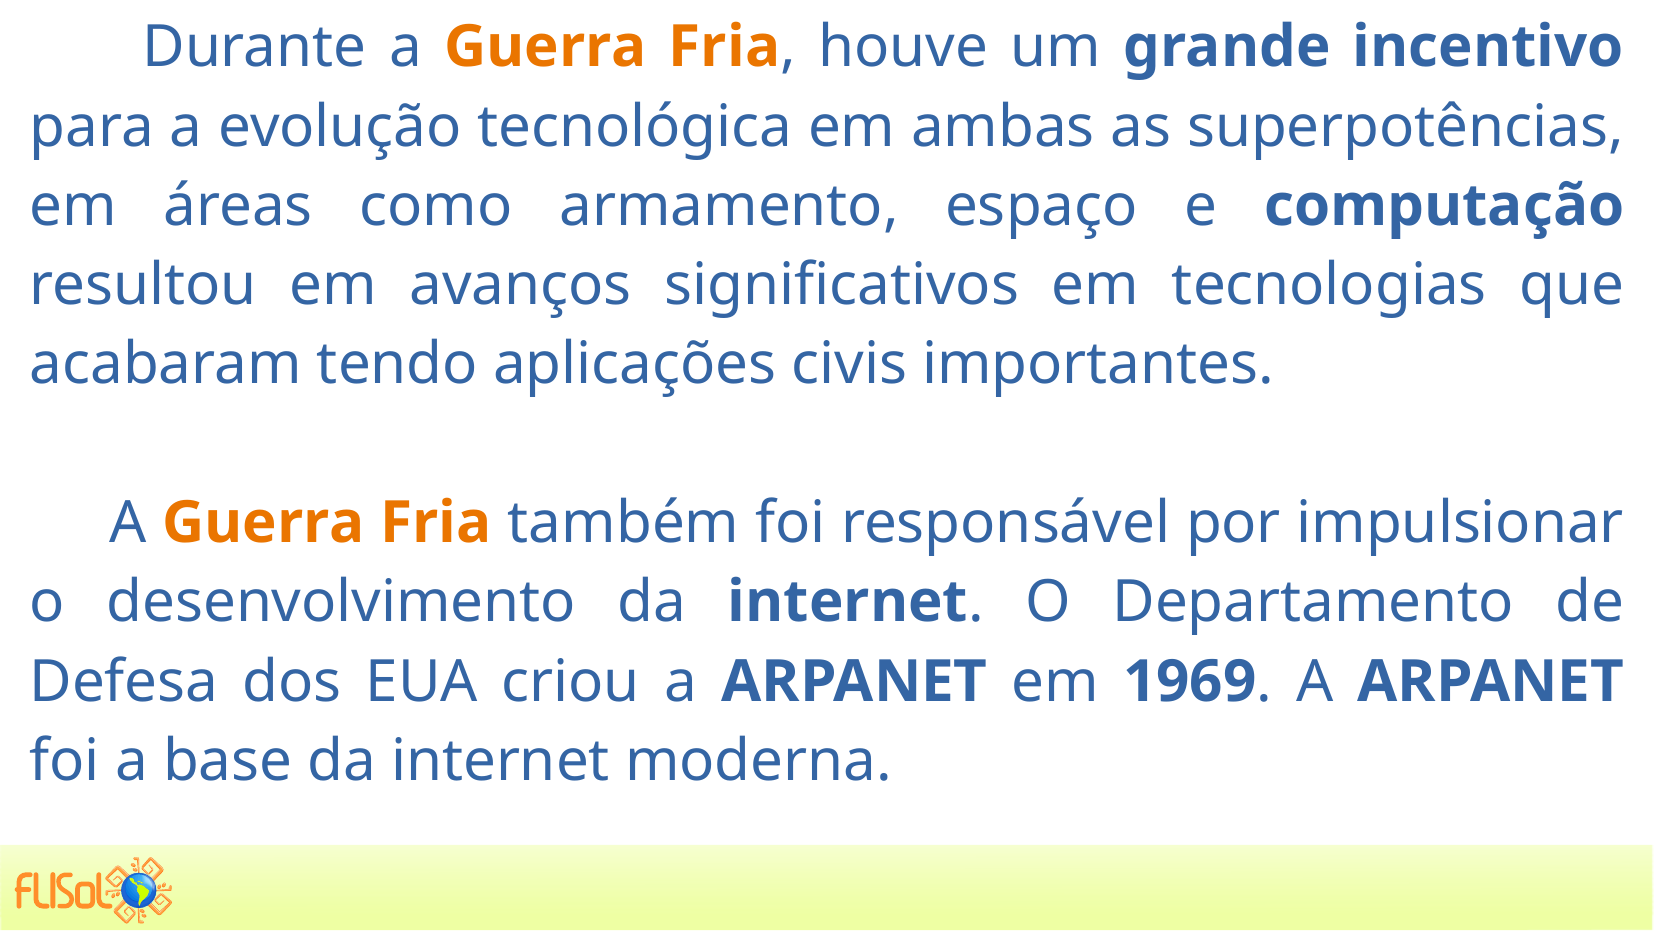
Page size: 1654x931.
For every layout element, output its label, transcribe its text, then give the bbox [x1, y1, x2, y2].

subtitle Durante a Guerra Fria, houve um grande incentivo para a evolução tecnológica em ambas as superpotências, em áreas como armamento, espaço e computação resultou em avanços significativos em tecnologias que acabaram tendo aplicações civis importantes. [29, 0, 1625, 369]
text_box [0, 844, 1654, 931]
text_box A Guerra Fria também foi responsável por impulsionar o desenvolvimento da internet. O Departamento de Defesa dos EUA criou a ARPANET em 1969. A ARPANET foi a base da internet moderna. [29, 369, 1625, 909]
